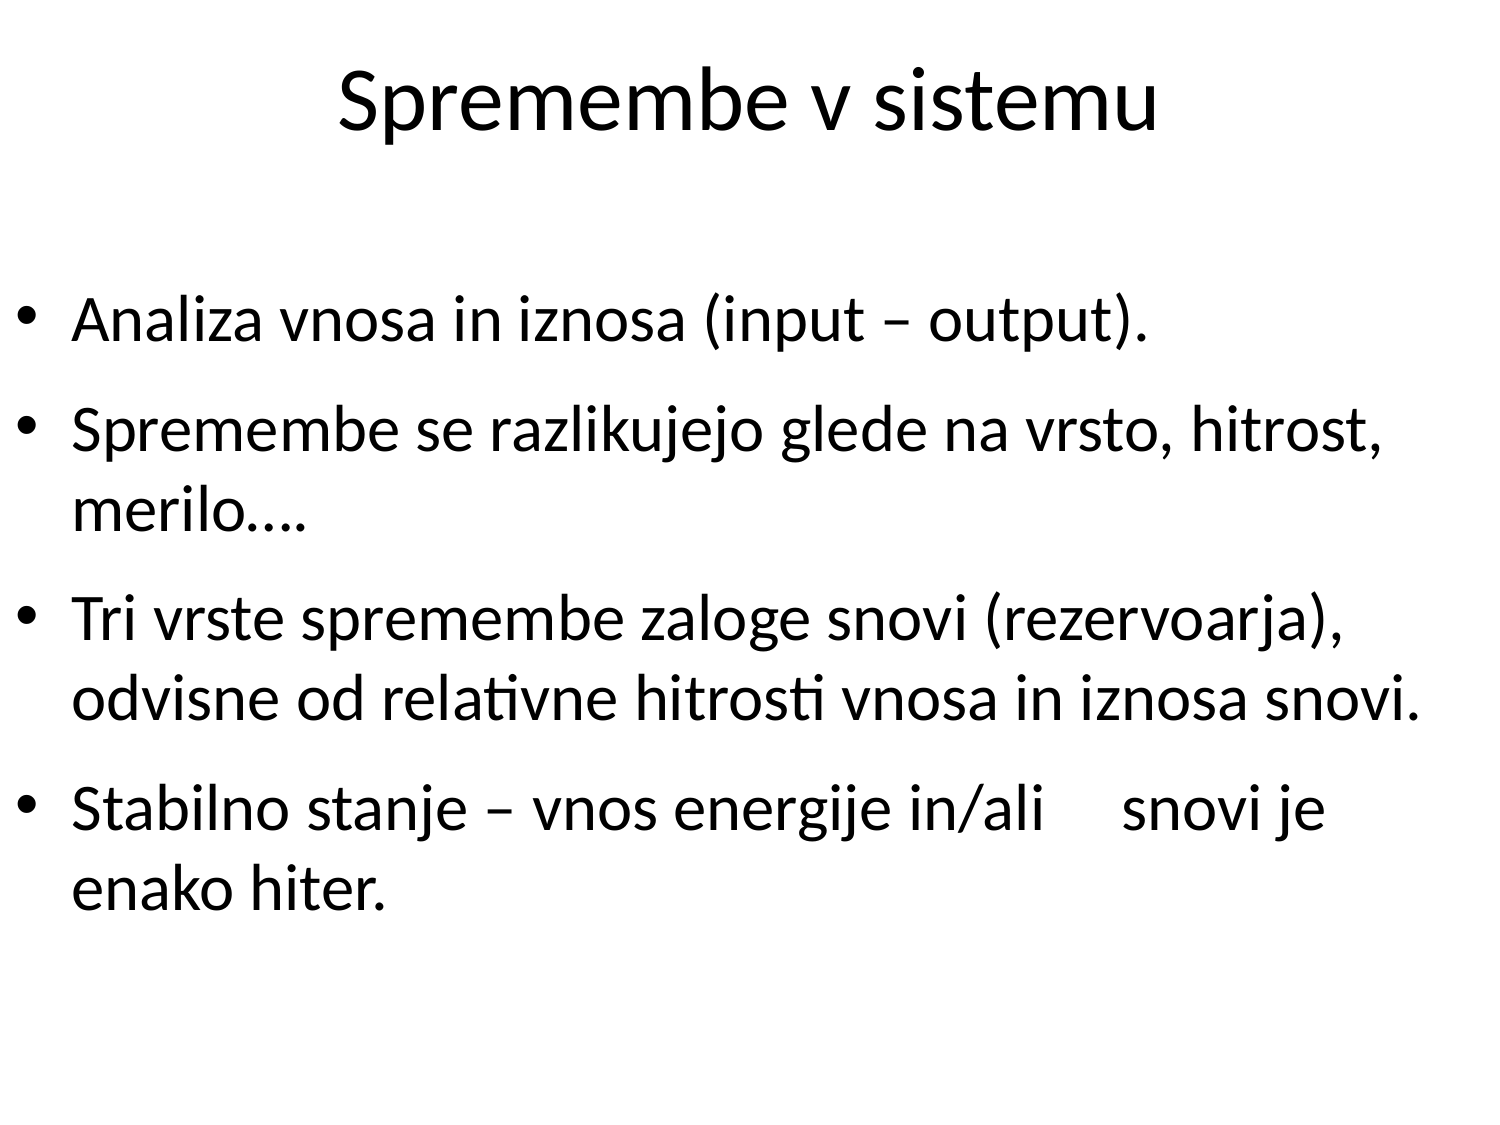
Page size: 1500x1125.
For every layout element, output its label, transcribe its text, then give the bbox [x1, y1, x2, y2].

title Spremembe v sistemu [0, 0, 1500, 188]
list Analiza vnosa in iznosa (input – output). Spremembe se razlikujejo glede na vrsto, hitrost, merilo…. Tri vrste spremembe zaloge snovi (rezervoarja), odvisne od relativne hitrosti vnosa in iznosa snovi. Stabilno stanje – vnos energije in/ali snovi je enako hiter. [0, 267, 1500, 1125]
